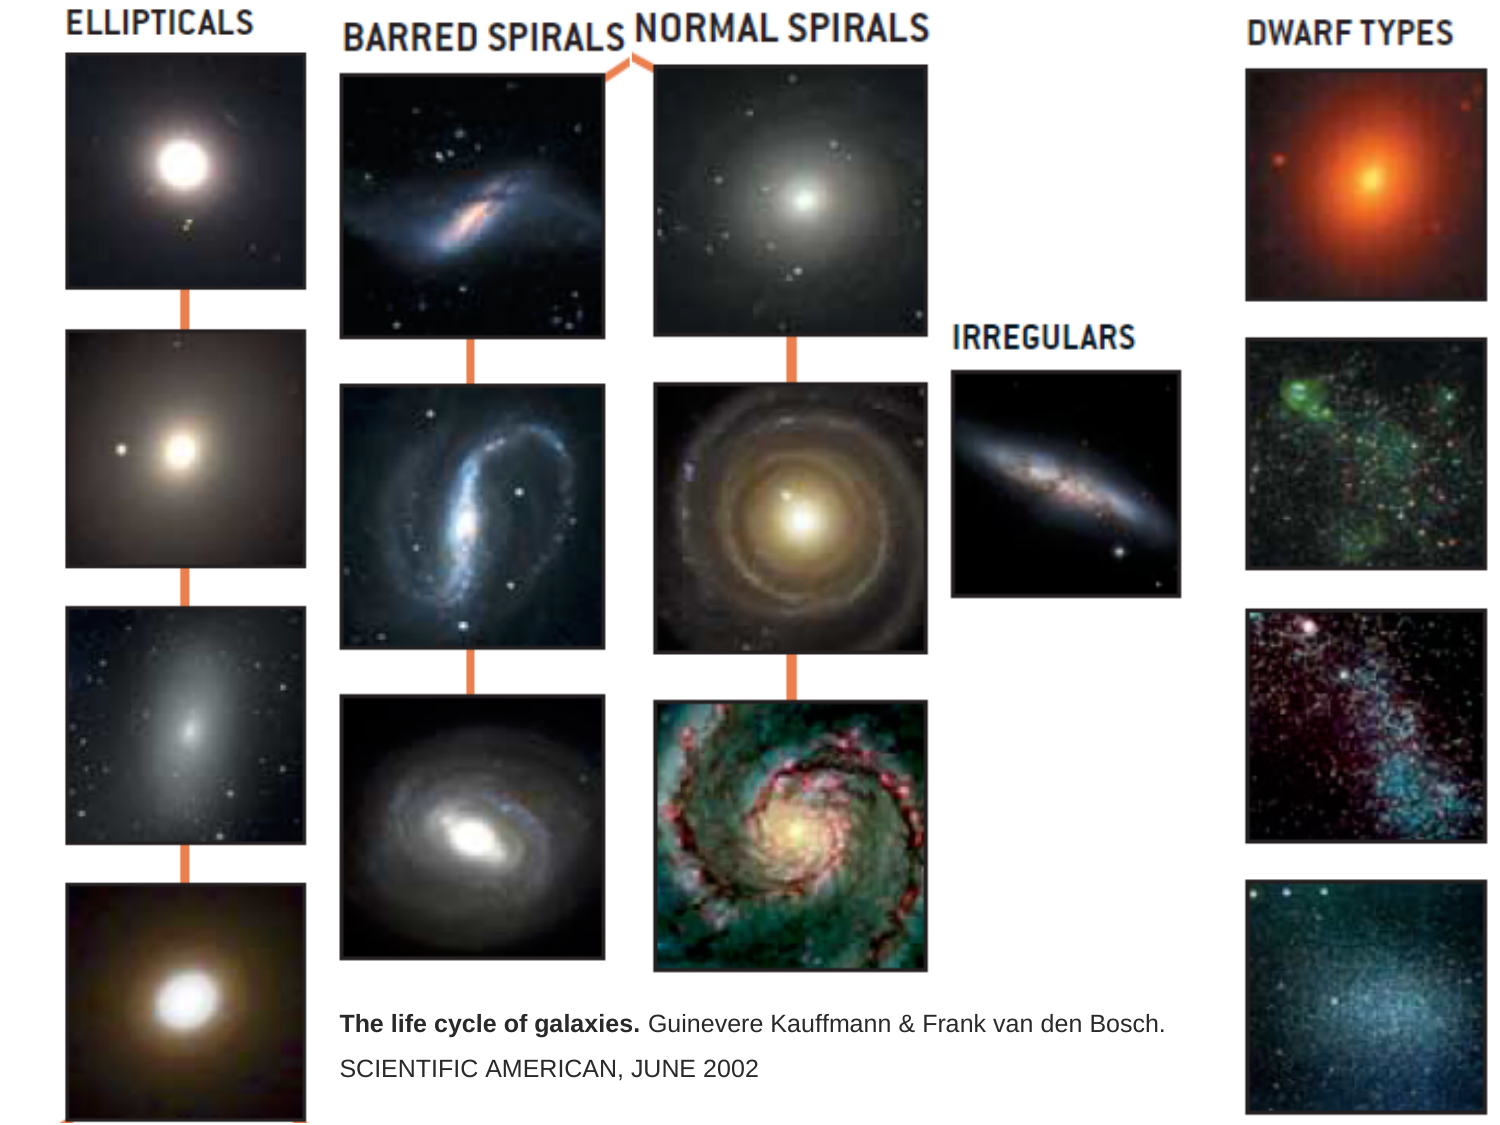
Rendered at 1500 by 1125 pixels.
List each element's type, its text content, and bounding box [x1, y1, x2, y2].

picture [631, 0, 1188, 981]
picture [324, 3, 630, 977]
text_box The life cycle of galaxies. Guinevere Kauffmann & Frank van den Bosch. SCIENTIFIC AMERICAN, JUNE 2002 [324, 999, 1183, 1091]
picture [53, 0, 310, 1123]
picture [1222, 0, 1500, 1125]
